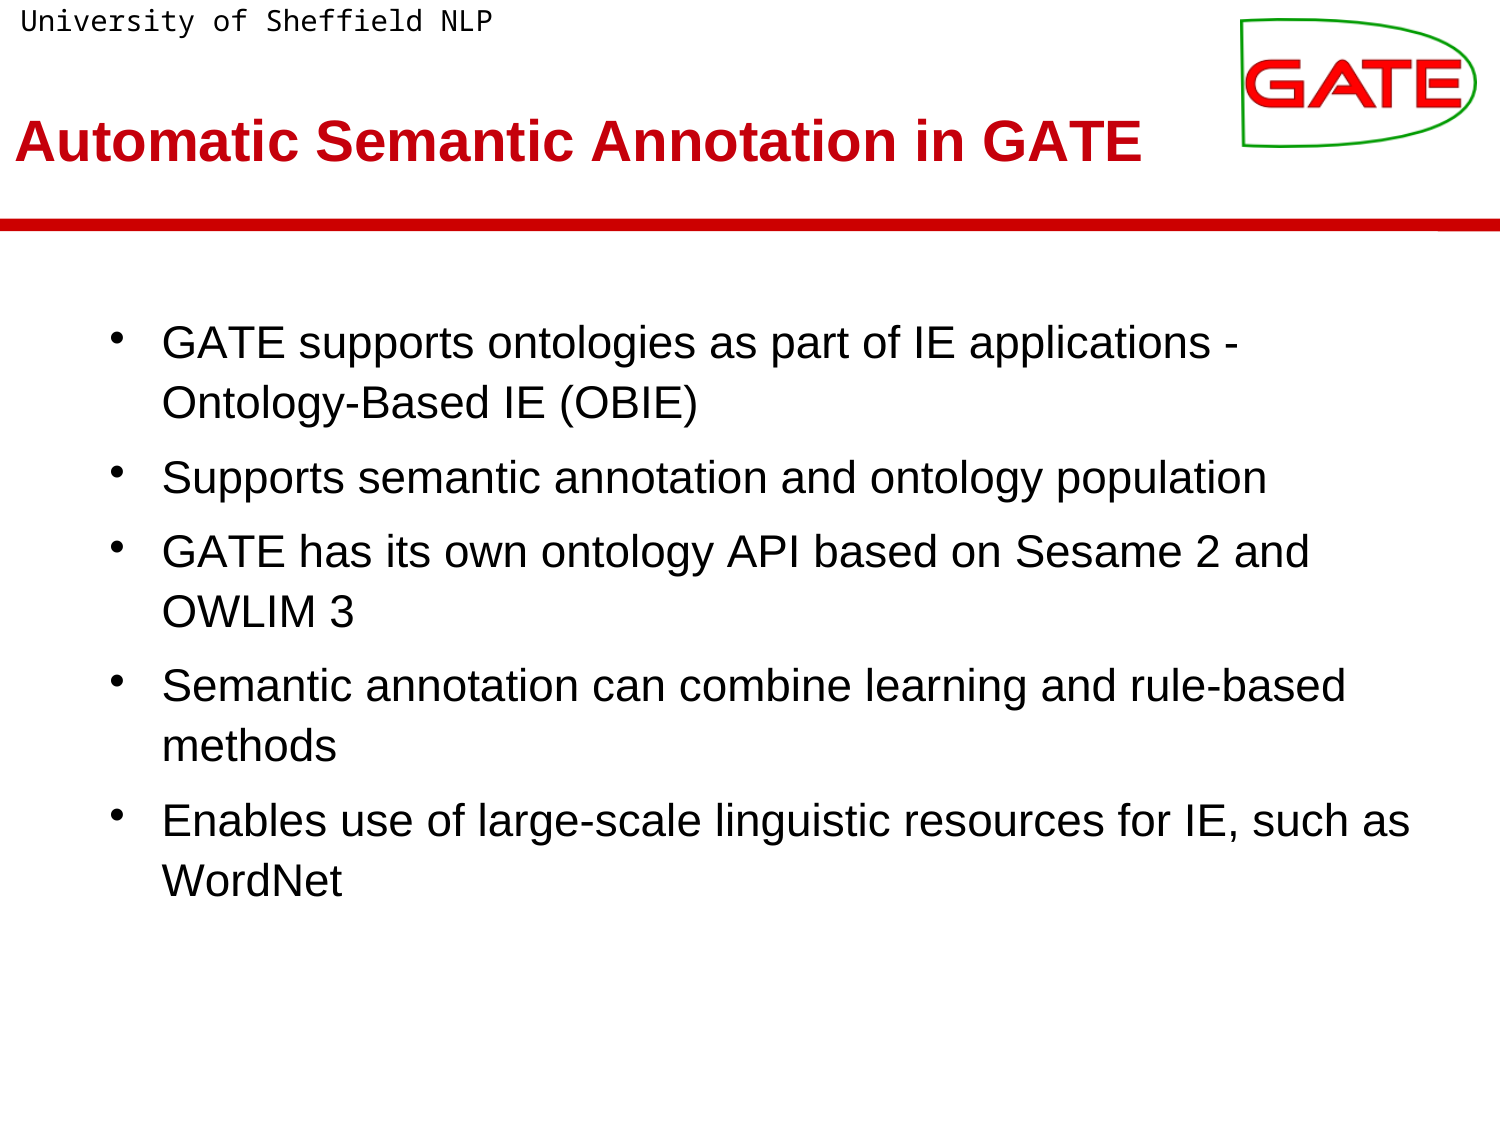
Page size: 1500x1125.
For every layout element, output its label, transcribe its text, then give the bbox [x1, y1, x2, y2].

text_box GATE supports ontologies as part of IE applications - Ontology-Based IE (OBIE) Supports semantic annotation and ontology population GATE has its own ontology API based on Sesame 2 and OWLIM 3 Semantic annotation can combine learning and rule-based methods Enables use of large-scale linguistic resources for IE, such as WordNet [77, 300, 1428, 1082]
title Automatic Semantic Annotation in GATE [0, 44, 1500, 233]
picture [1240, 18, 1477, 44]
